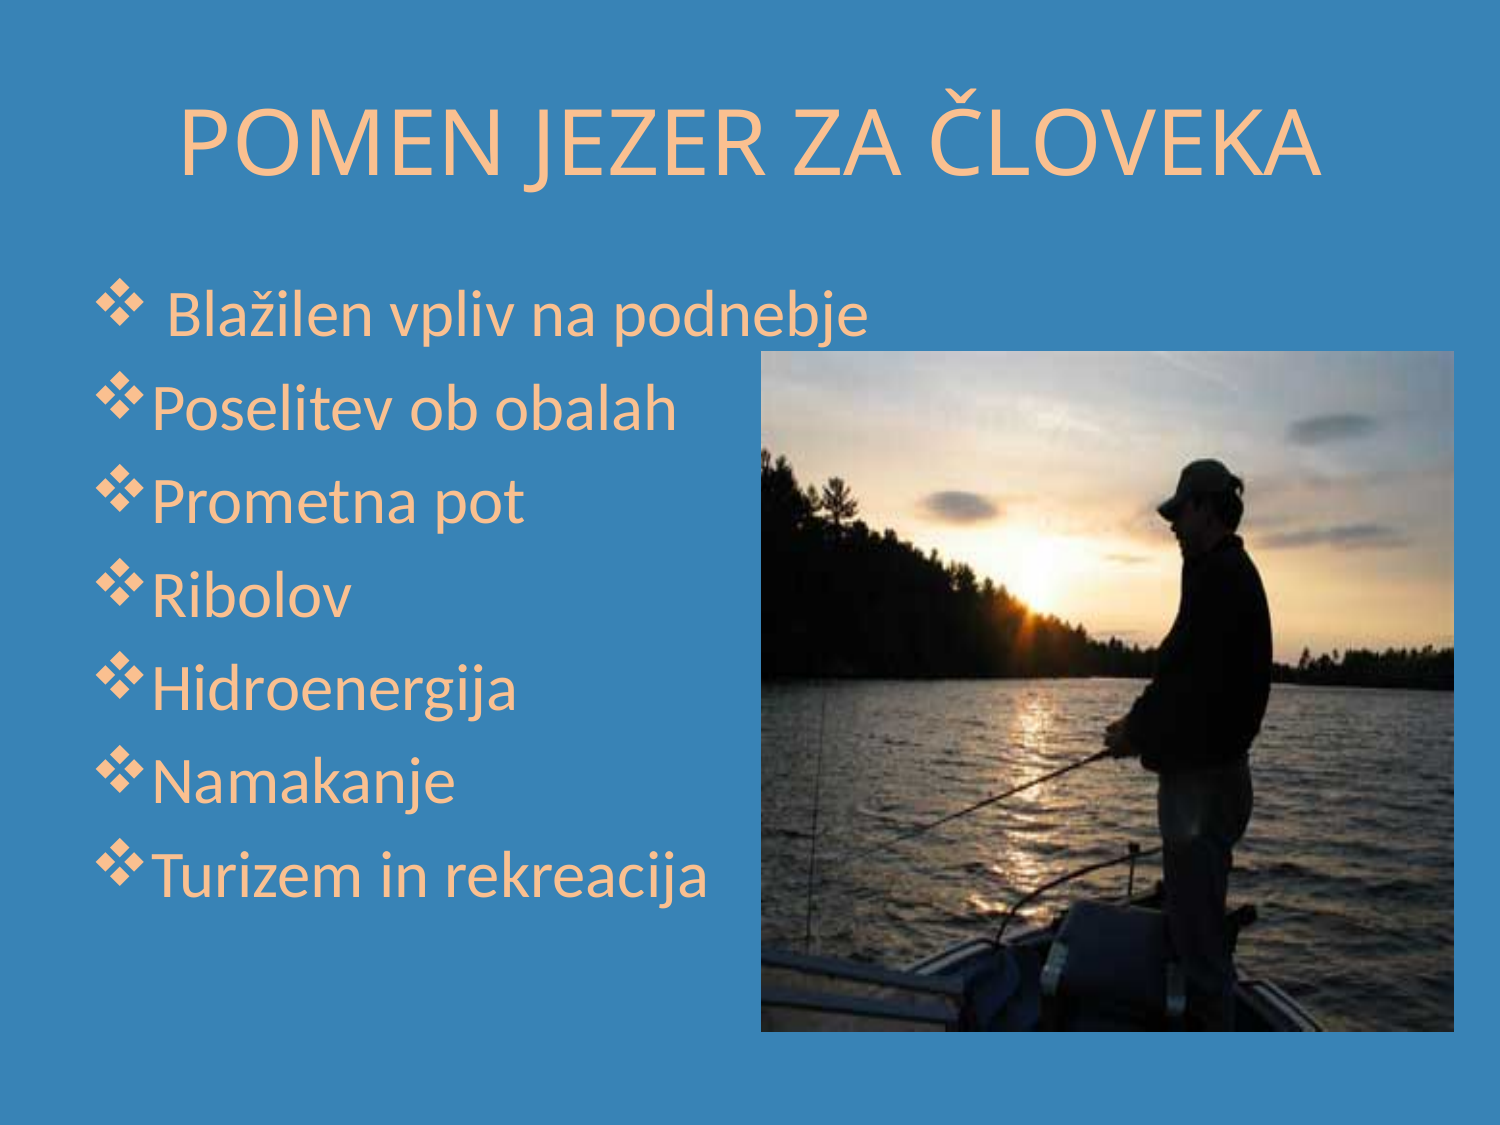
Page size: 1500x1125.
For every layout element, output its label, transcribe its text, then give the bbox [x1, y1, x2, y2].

title POMEN JEZER ZA ČLOVEKA [75, 45, 1425, 233]
list Blažilen vpliv na podnebje Poselitev ob obalah Prometna pot Ribolov Hidroenergija Namakanje Turizem in rekreacija [75, 262, 1425, 1005]
picture [761, 351, 1454, 1032]
